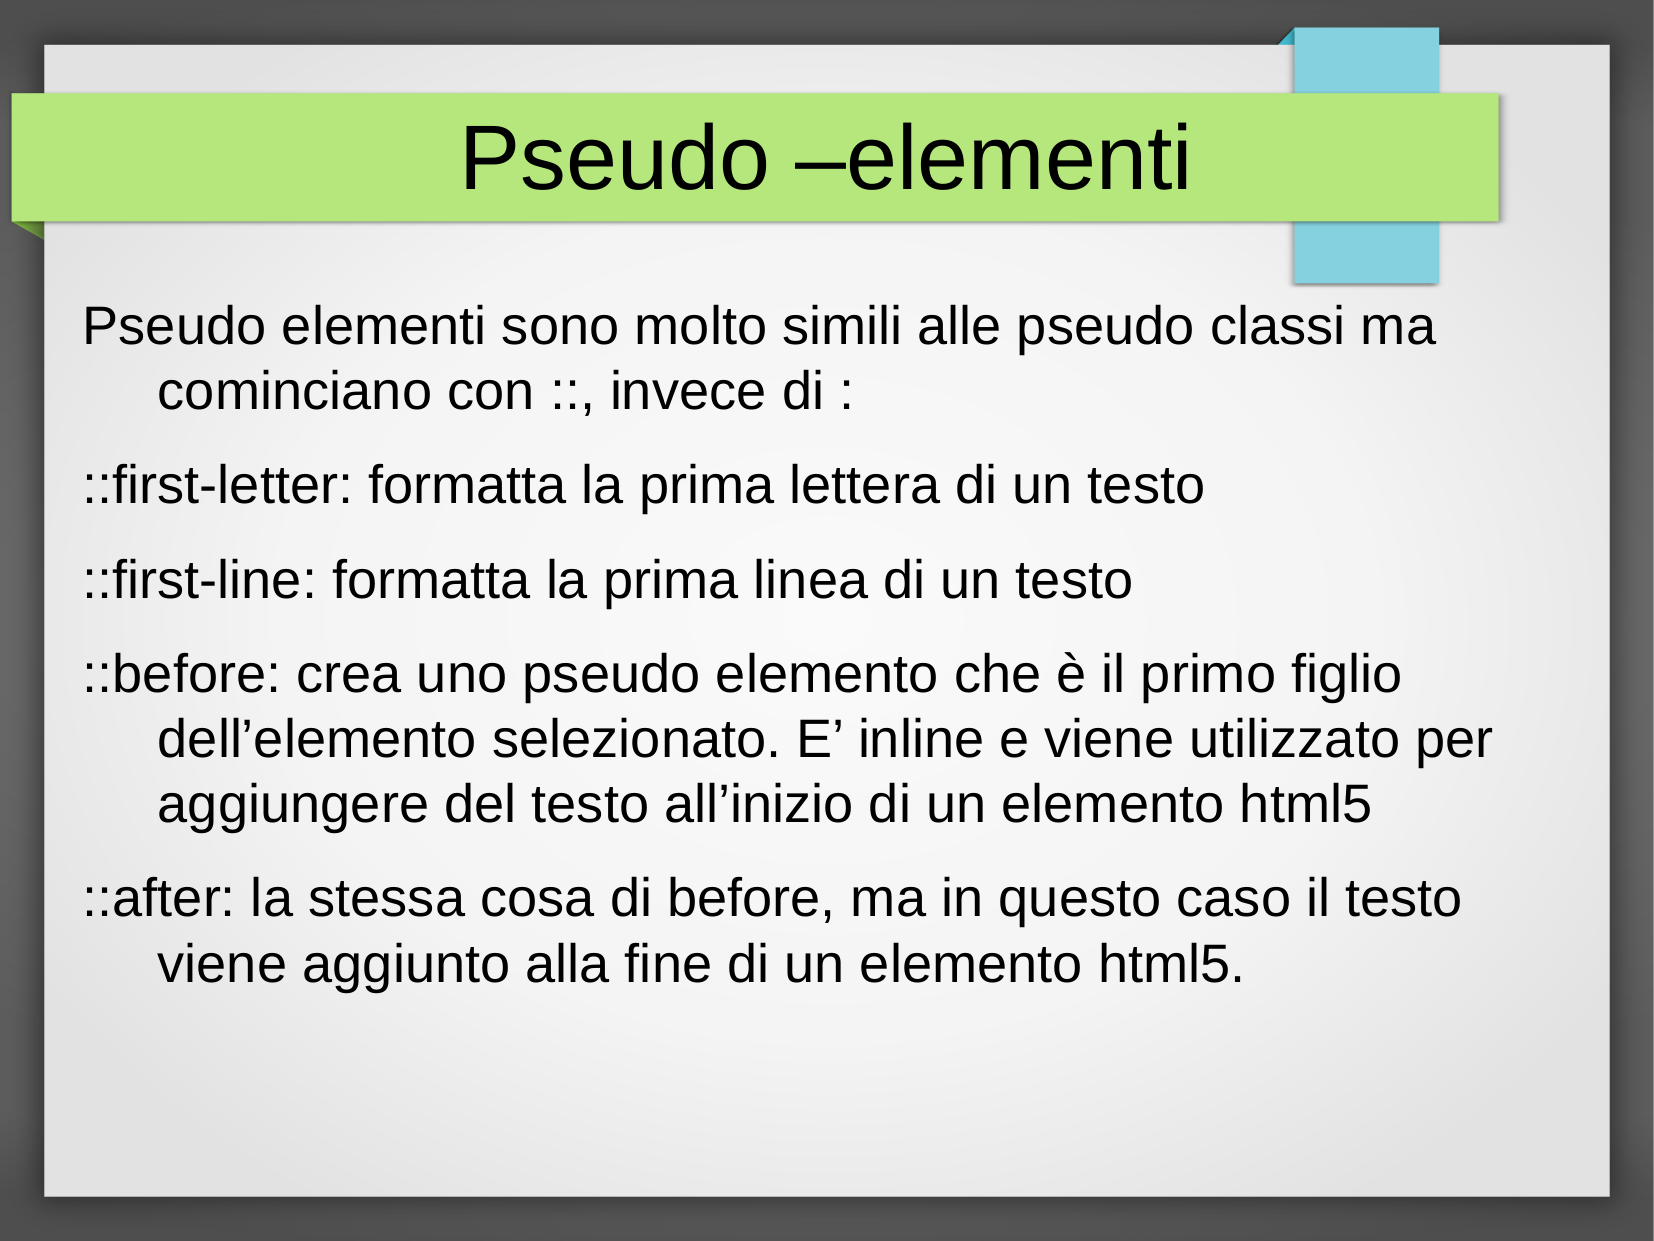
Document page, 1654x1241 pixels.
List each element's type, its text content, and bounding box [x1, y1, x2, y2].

picture [0, 0, 1654, 1241]
list Pseudo elementi sono molto simili alle pseudo classi ma cominciano con ::, invece di : ::first-letter: formatta la prima lettera di un testo ::first-line: formatta la prima linea di un testo ::before: crea uno pseudo elemento che è il primo figlio dell’elemento selezionato. E’ inline e viene utilizzato per aggiungere del testo all’inizio di un elemento html5 ::after: la stessa cosa di before, ma in questo caso il testo viene aggiunto alla fine di un elemento html5. [82, 290, 1571, 1010]
title Pseudo –elementi [82, 49, 1571, 257]
